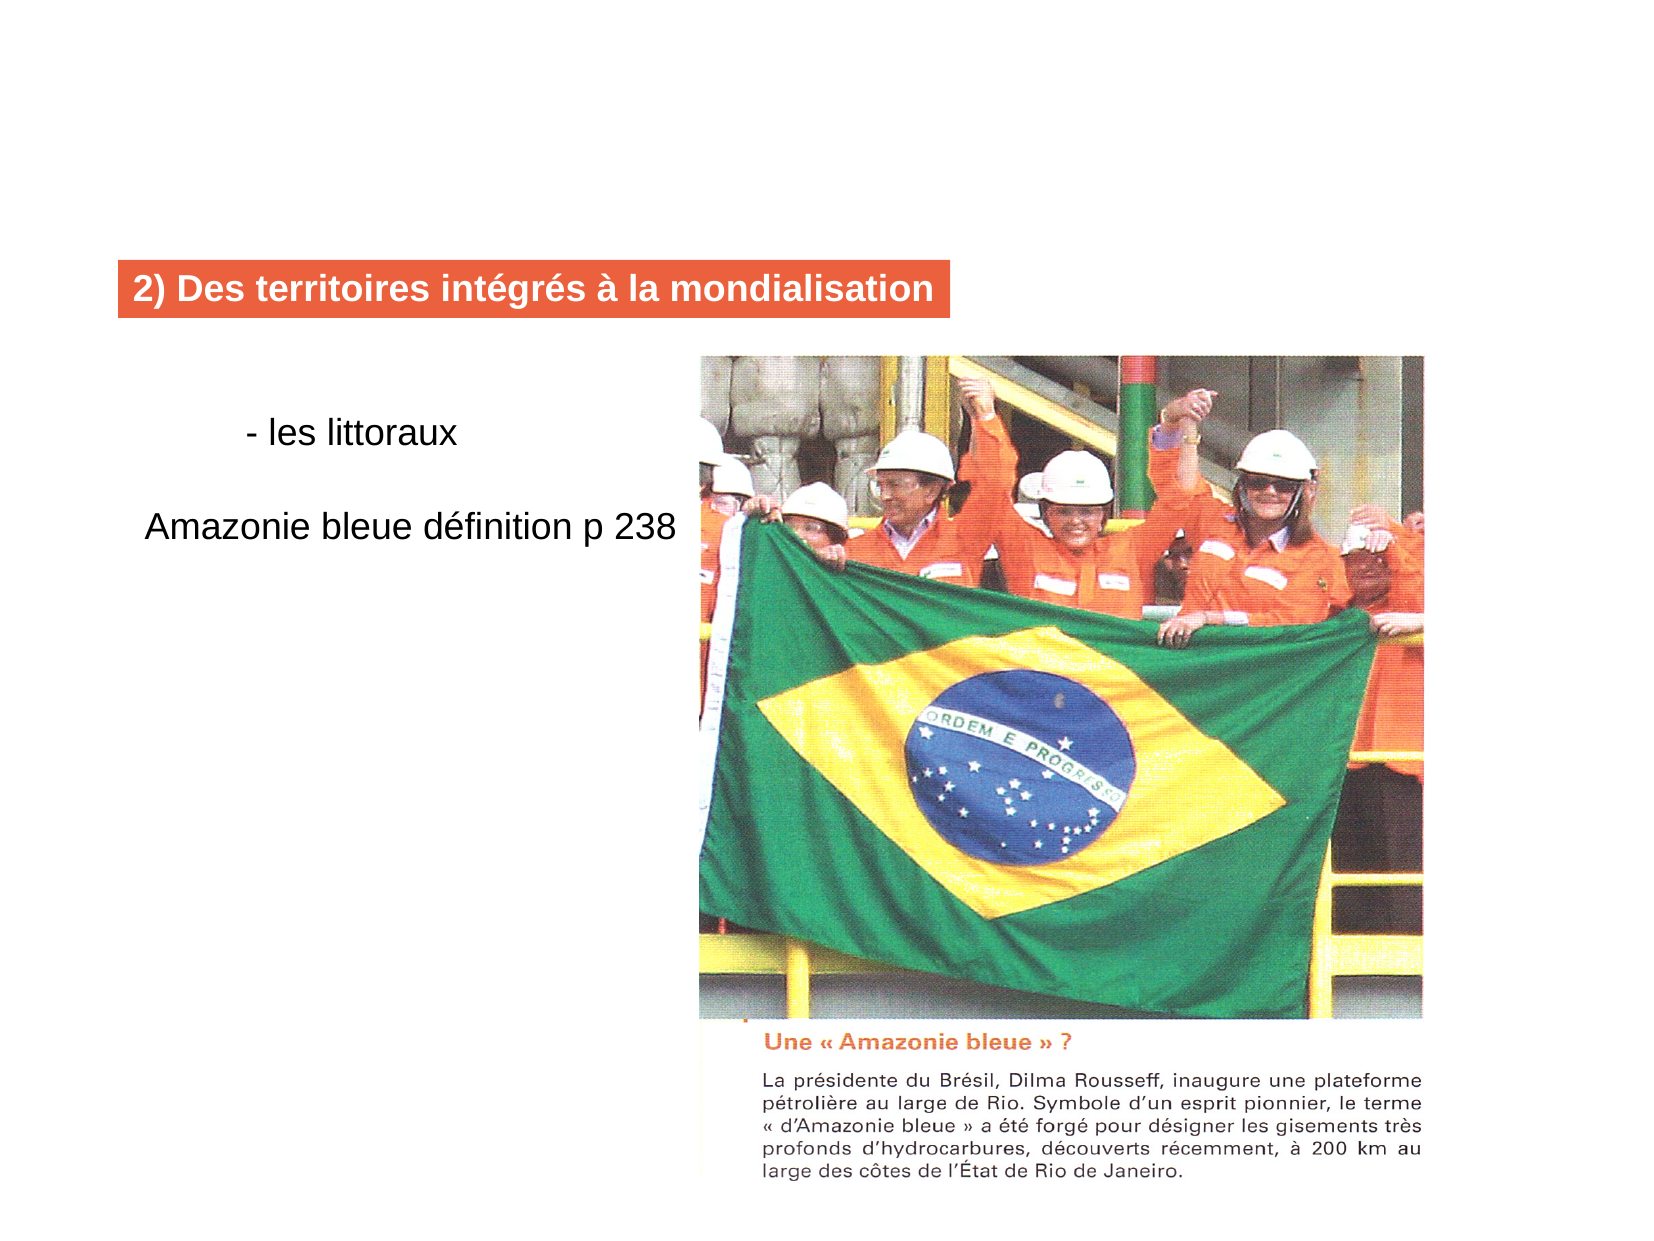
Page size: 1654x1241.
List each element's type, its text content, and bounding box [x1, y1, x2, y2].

text_box - les littoraux [230, 403, 473, 461]
picture [699, 354, 1430, 1182]
text_box 2) Des territoires intégrés à la mondialisation [118, 259, 951, 318]
text_box Amazonie bleue définition p 238 [129, 498, 692, 556]
